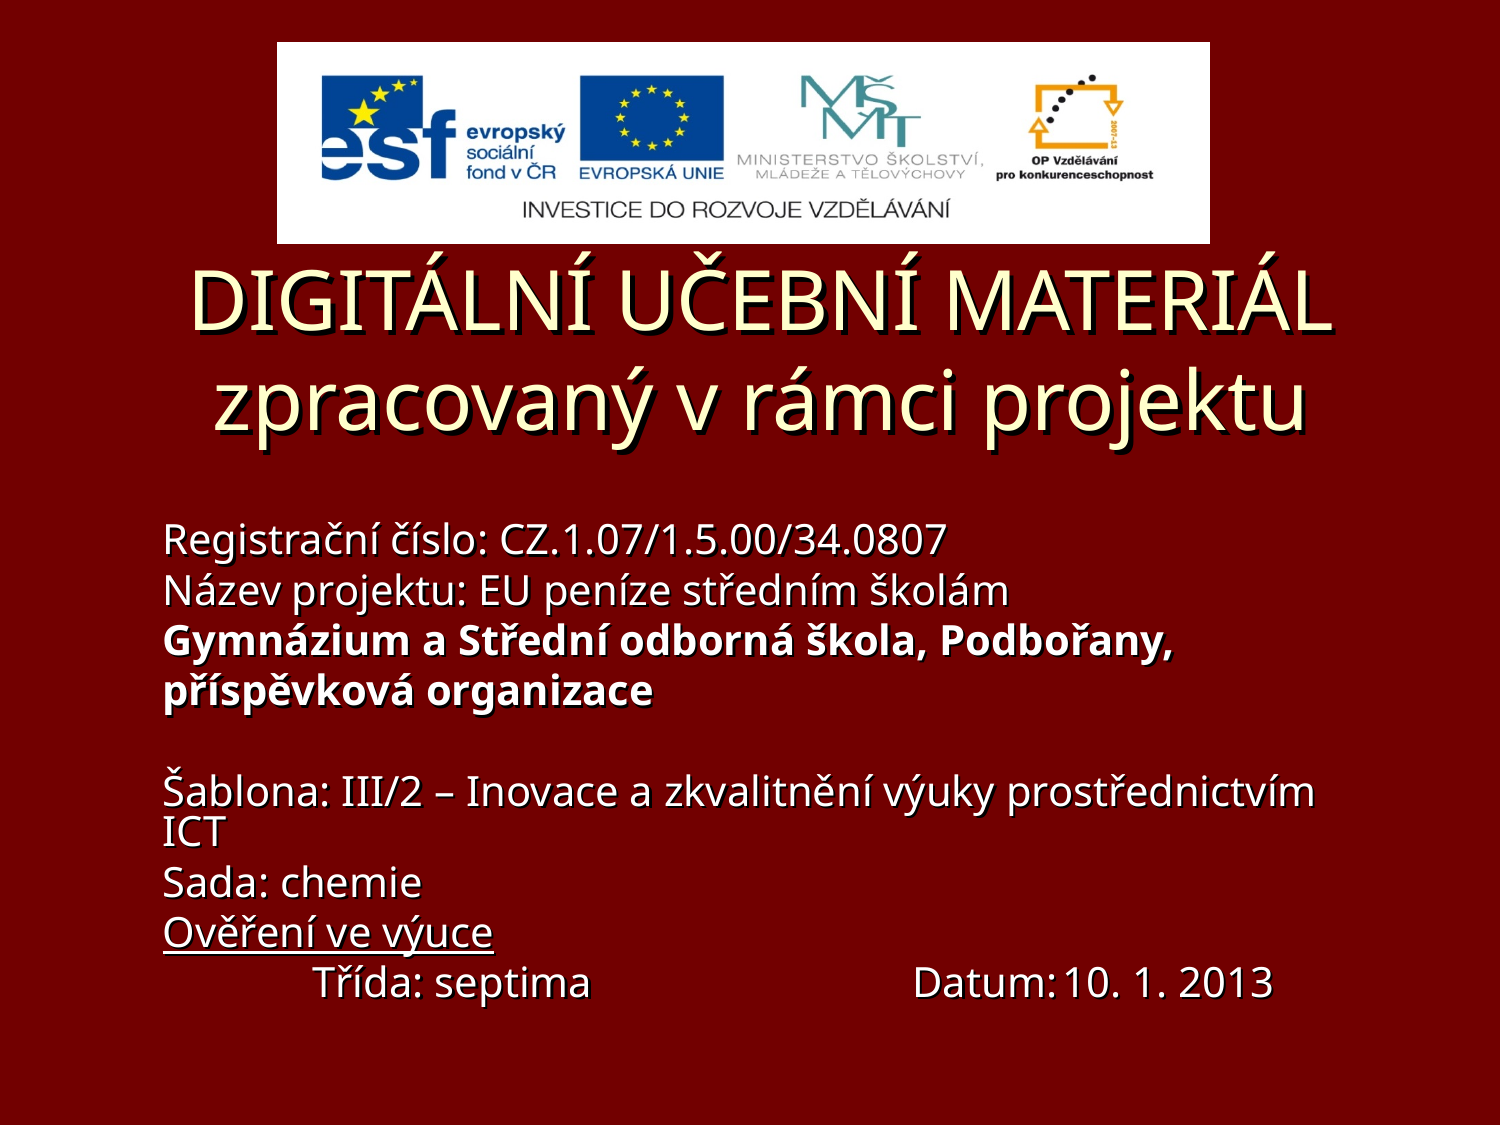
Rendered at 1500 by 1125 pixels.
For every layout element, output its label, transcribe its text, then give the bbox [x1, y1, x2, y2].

picture [277, 42, 1210, 244]
title DIGITÁLNÍ UČEBNÍ MATERIÁL zpracovaný v rámci projektu [159, 239, 1364, 455]
text_box Registrační číslo: CZ.1.07/1.5.00/34.0807 Název projektu: EU peníze středním školám Gymnázium a Střední odborná škola, Podbořany, příspěvková organizace Šablona: III/2 – Inovace a zkvalitnění výuky prostřednictvím ICT Sada: chemie Ověření ve výuce Třída: septima Datum: 10. 1. 2013 [147, 515, 1376, 1024]
